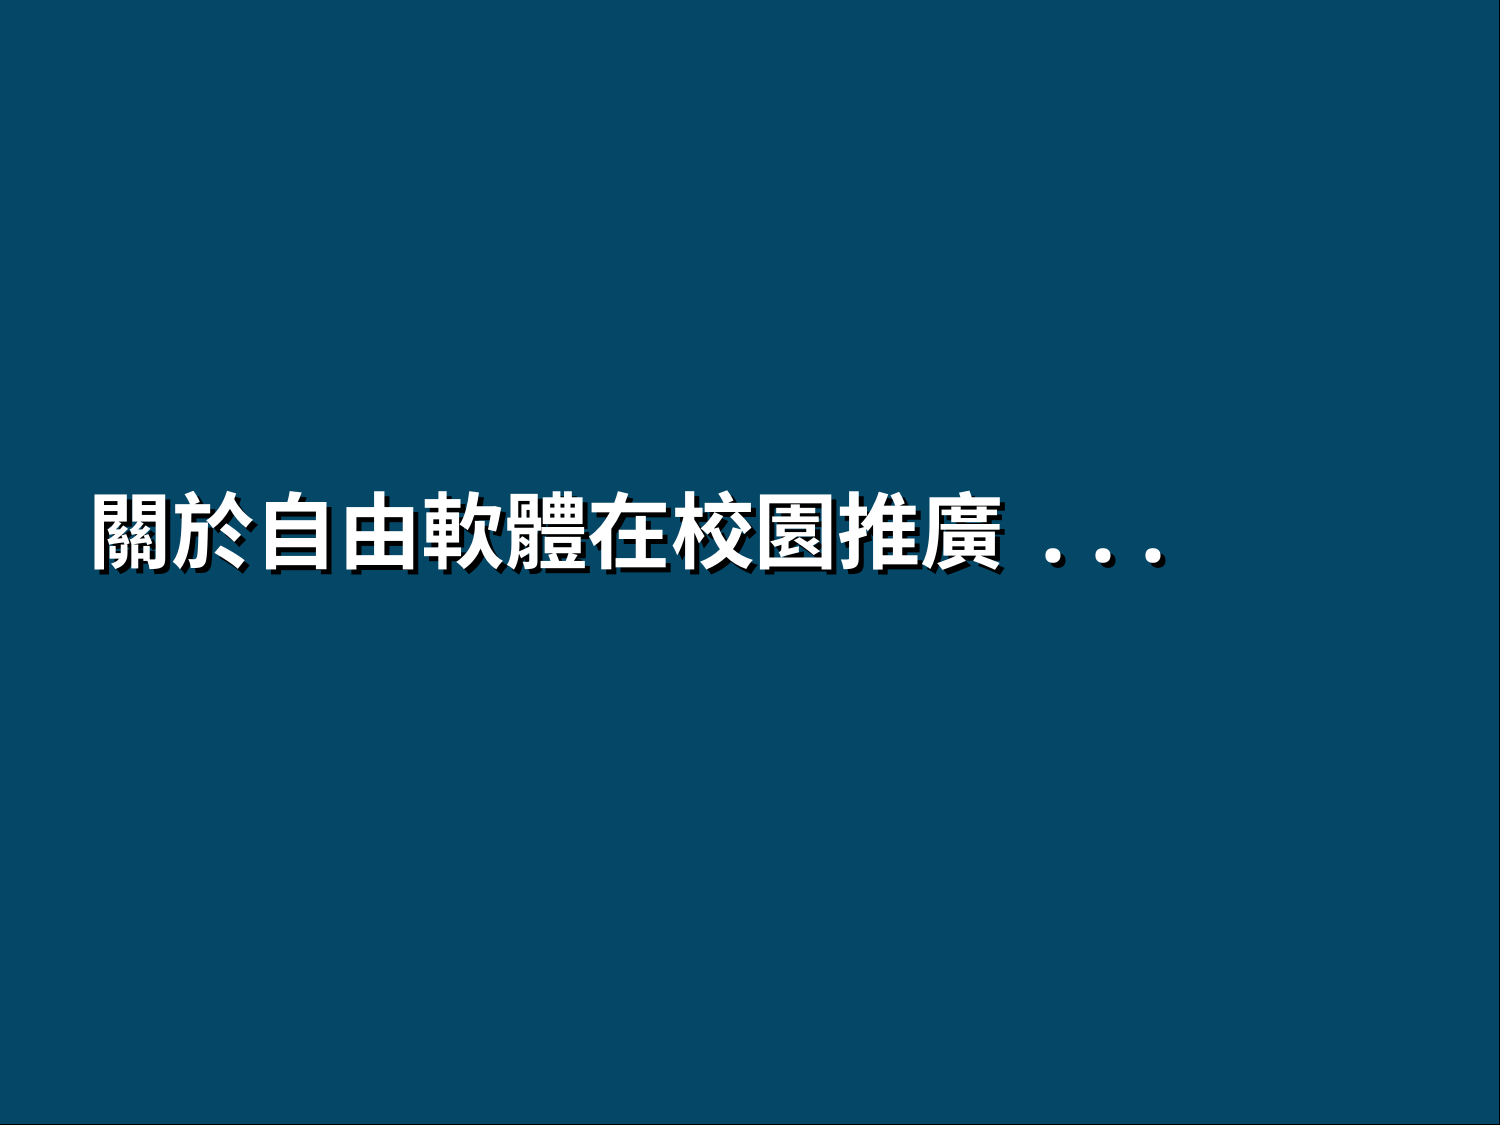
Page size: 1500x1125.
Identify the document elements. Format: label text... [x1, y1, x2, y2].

text_box 關於自由軟體在校園推廣... [88, 472, 1229, 573]
text_box [0, 0, 1500, 1125]
